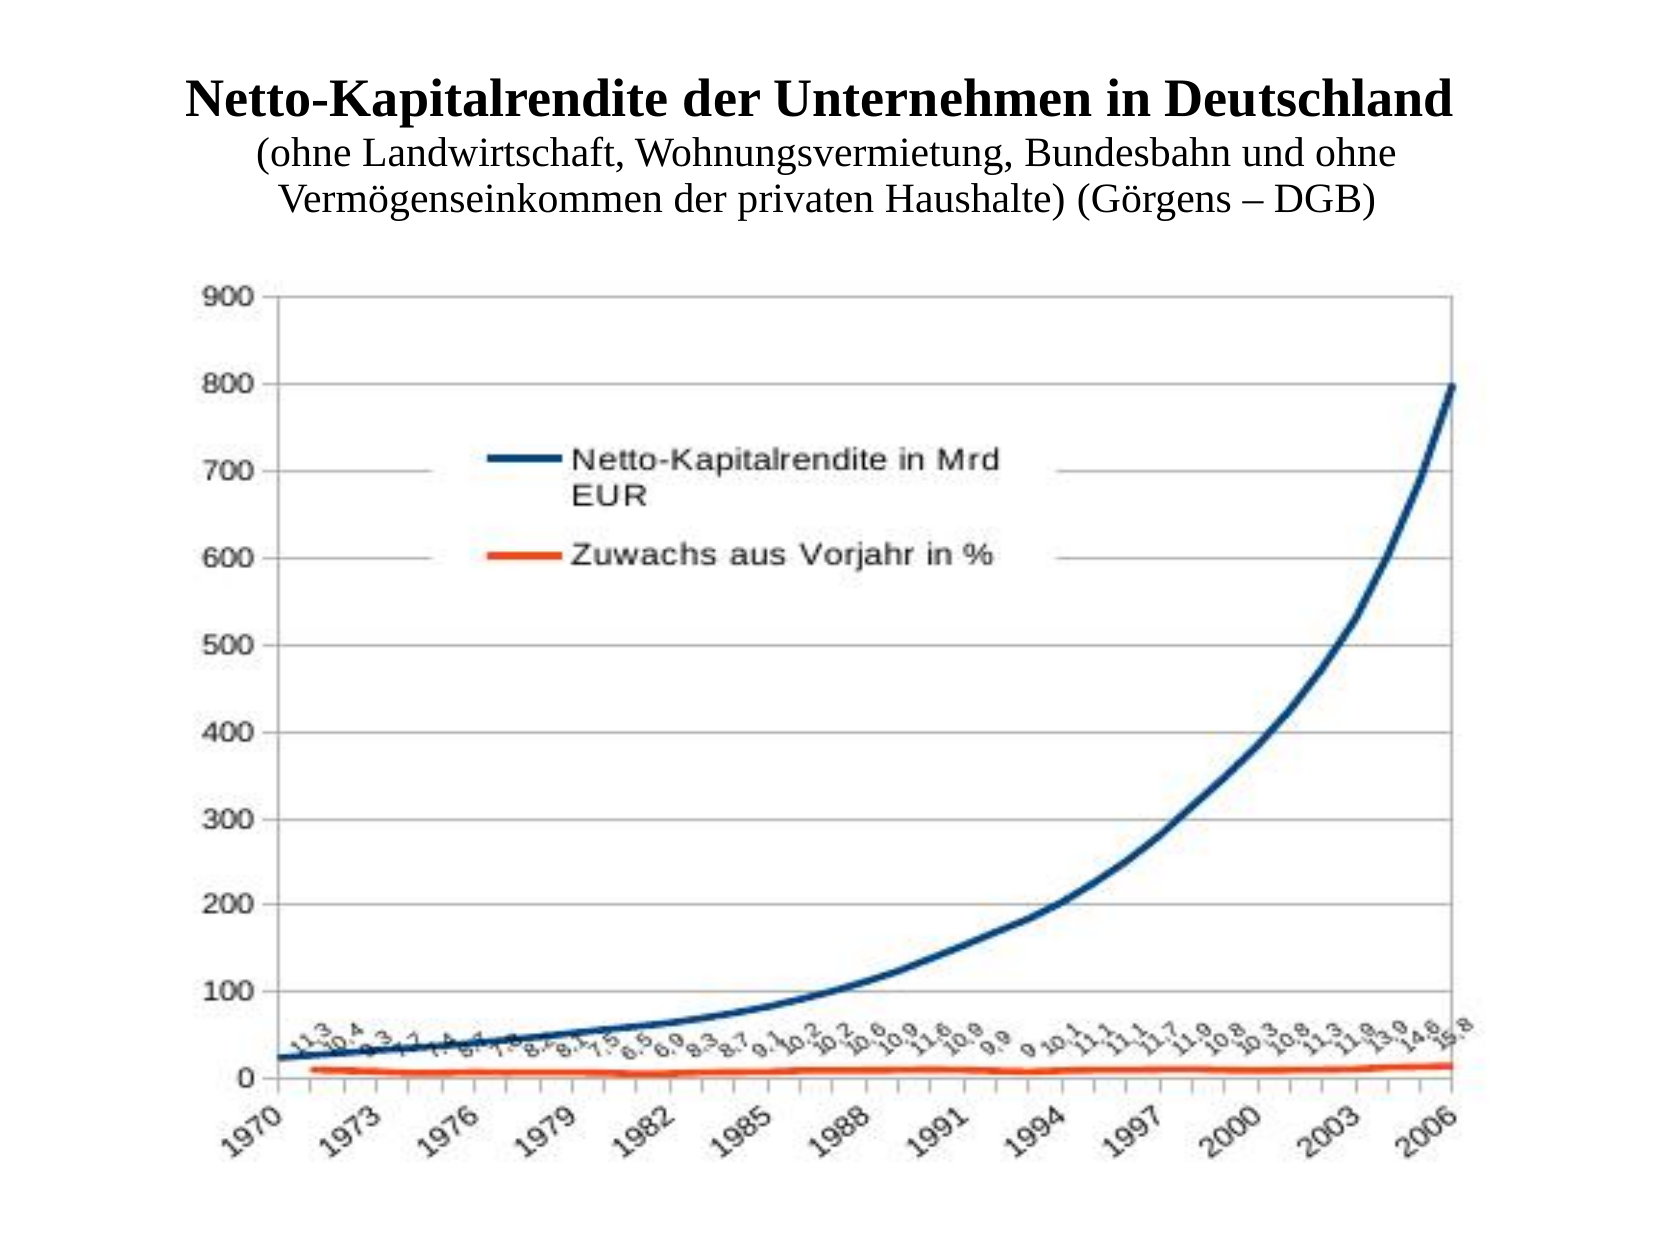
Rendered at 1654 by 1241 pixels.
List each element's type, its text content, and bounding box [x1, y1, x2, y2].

picture [148, 240, 1506, 1196]
text_box Netto-Kapitalrendite der Unternehmen in Deutschland (ohne Landwirtschaft, Wohnungsvermietung, Bundesbahn und ohne Vermögenseinkommen der privaten Haushalte) (Görgens – DGB) [170, 61, 1553, 238]
